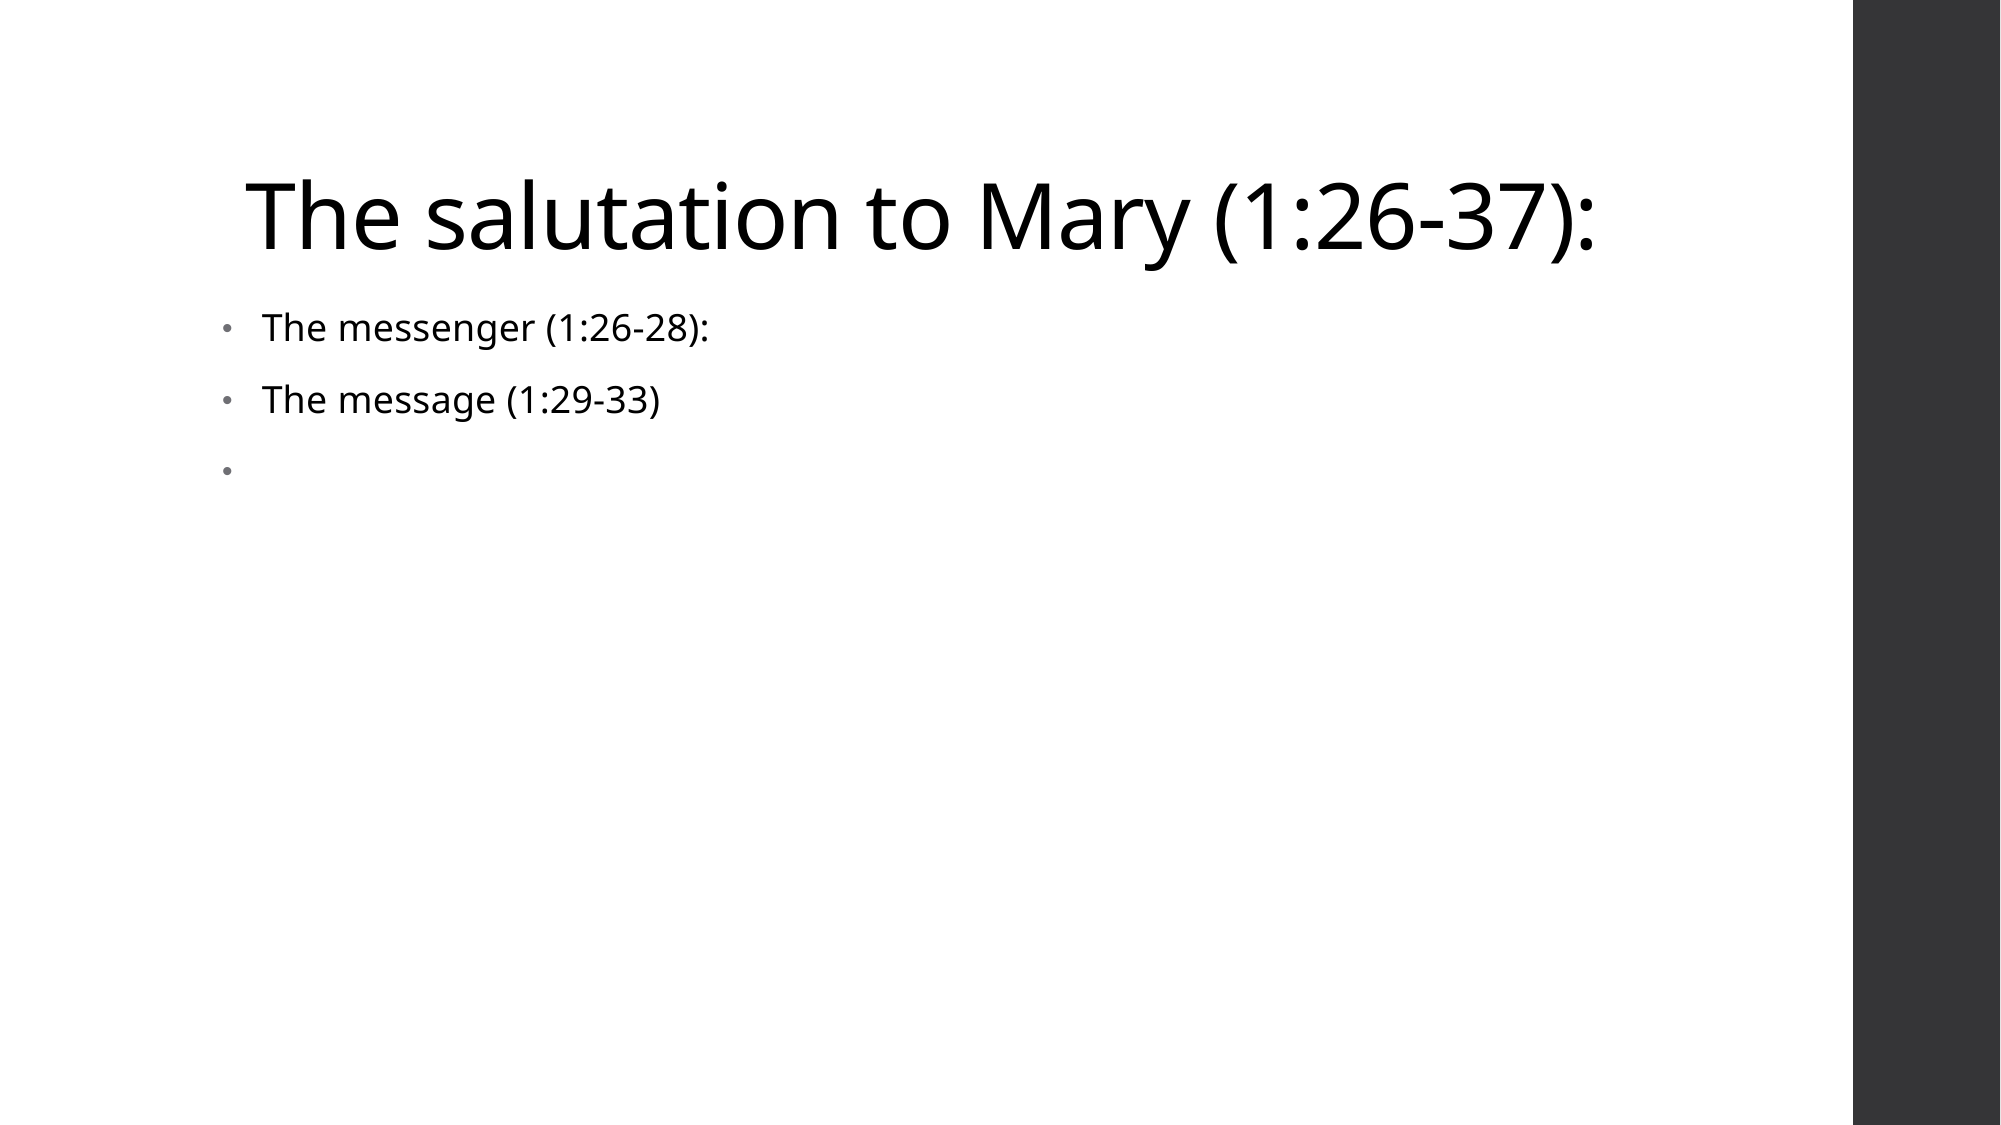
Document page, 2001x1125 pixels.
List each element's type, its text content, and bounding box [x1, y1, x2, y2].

list The messenger (1:26-28): The message (1:29-33) [206, 299, 1617, 1014]
title The salutation to Mary (1:26-37): [206, 60, 1797, 278]
